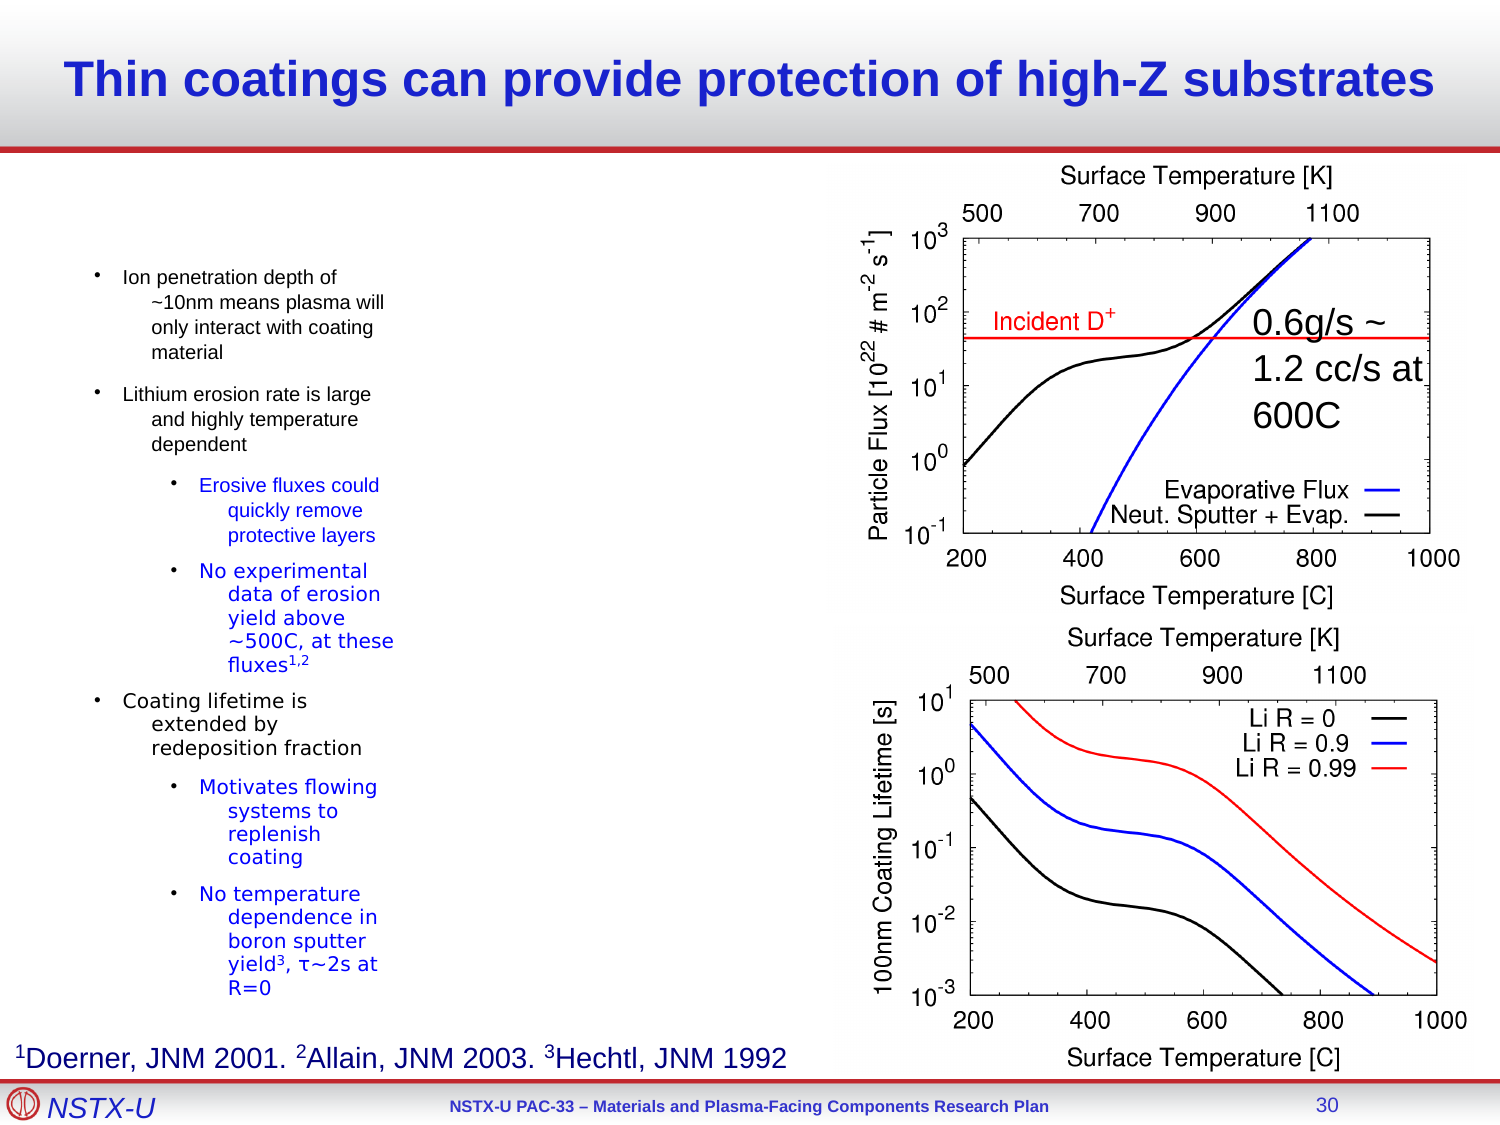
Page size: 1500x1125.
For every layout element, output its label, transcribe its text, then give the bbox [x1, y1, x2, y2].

text_box 1Doerner, JNM 2001. 2Allain, JNM 2003. 3Hechtl, JNM 1992 [0, 1030, 863, 1079]
list Ion penetration depth of ~10nm means plasma will only interact with coating material Lithium erosion rate is large and highly temperature dependent Erosive fluxes could quickly remove protective layers No experimental data of erosion yield above ~500C, at these fluxes1,2 Coating lifetime is extended by redeposition fraction Motivates flowing systems to replenish coating No temperature dependence in boron sputter yield3, τ~2s at R=0 [16, 160, 826, 1008]
text_box 0.6g/s ~ 1.2 cc/s at 600C [1237, 288, 1463, 430]
text_box 30 [1315, 1090, 1486, 1118]
title Thin coatings can provide protection of high-Z substrates [0, 7, 1500, 143]
picture [833, 625, 1476, 1076]
picture [826, 164, 1469, 615]
